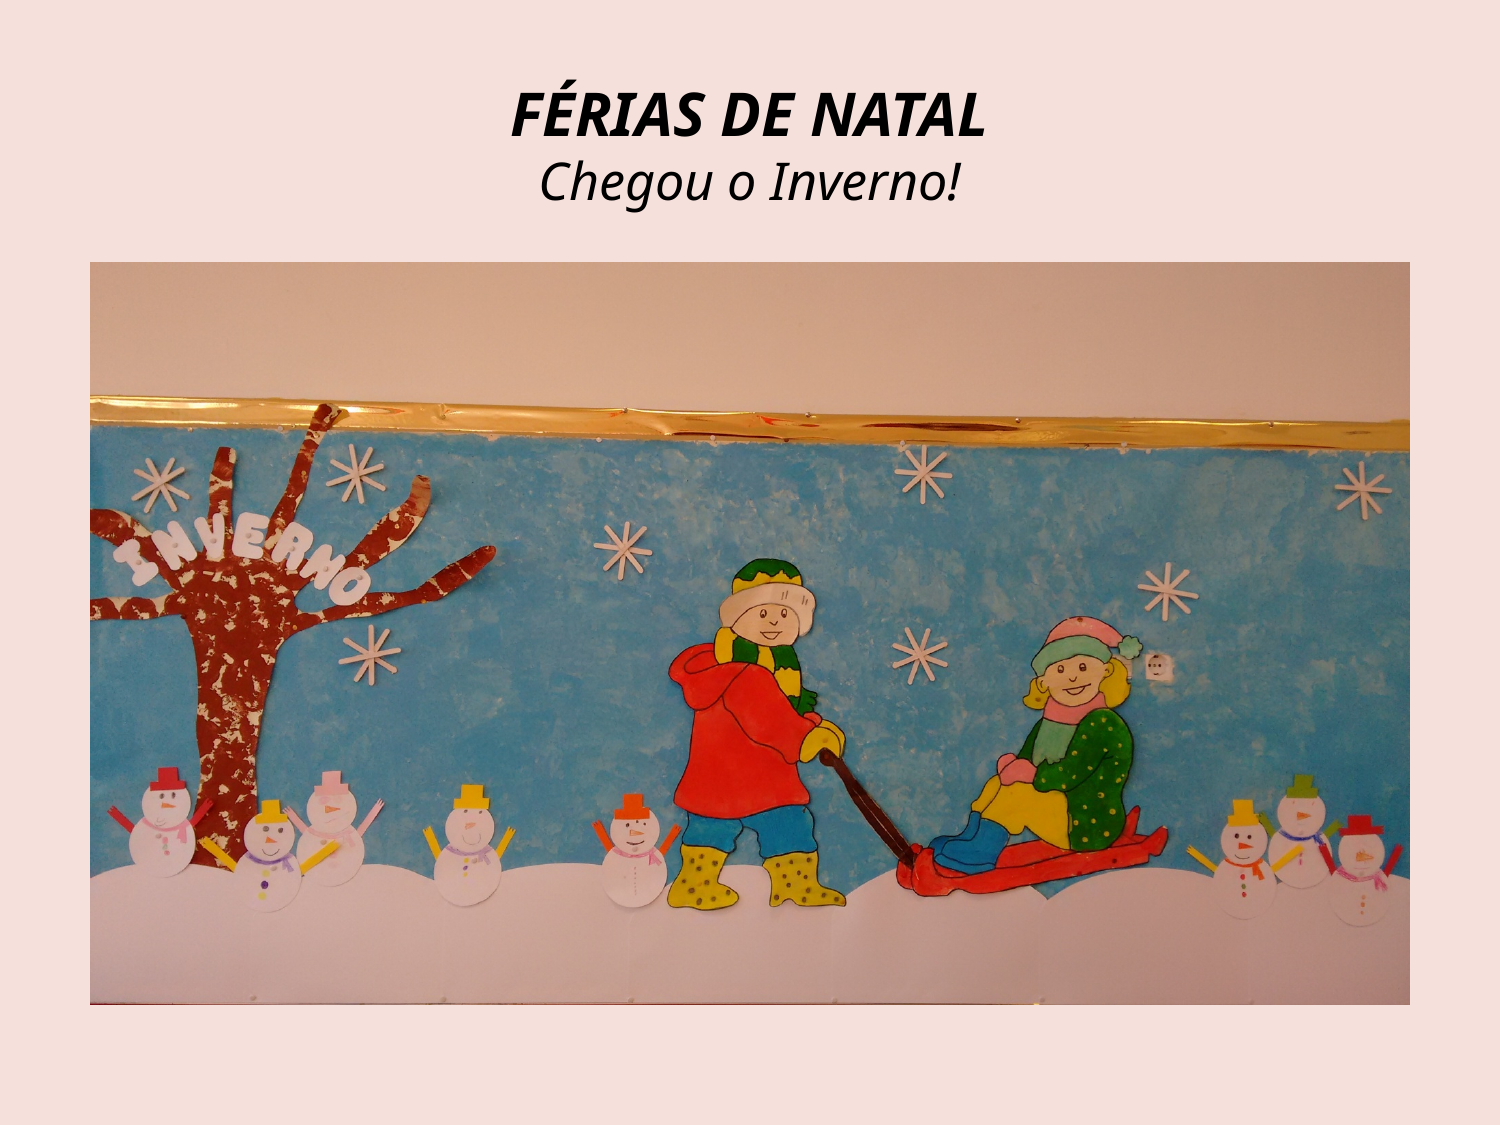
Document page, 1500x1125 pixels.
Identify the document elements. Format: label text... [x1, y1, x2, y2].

picture [90, 262, 1410, 1005]
text_box FÉRIAS DE NATAL Chegou o Inverno! [88, 42, 1412, 244]
